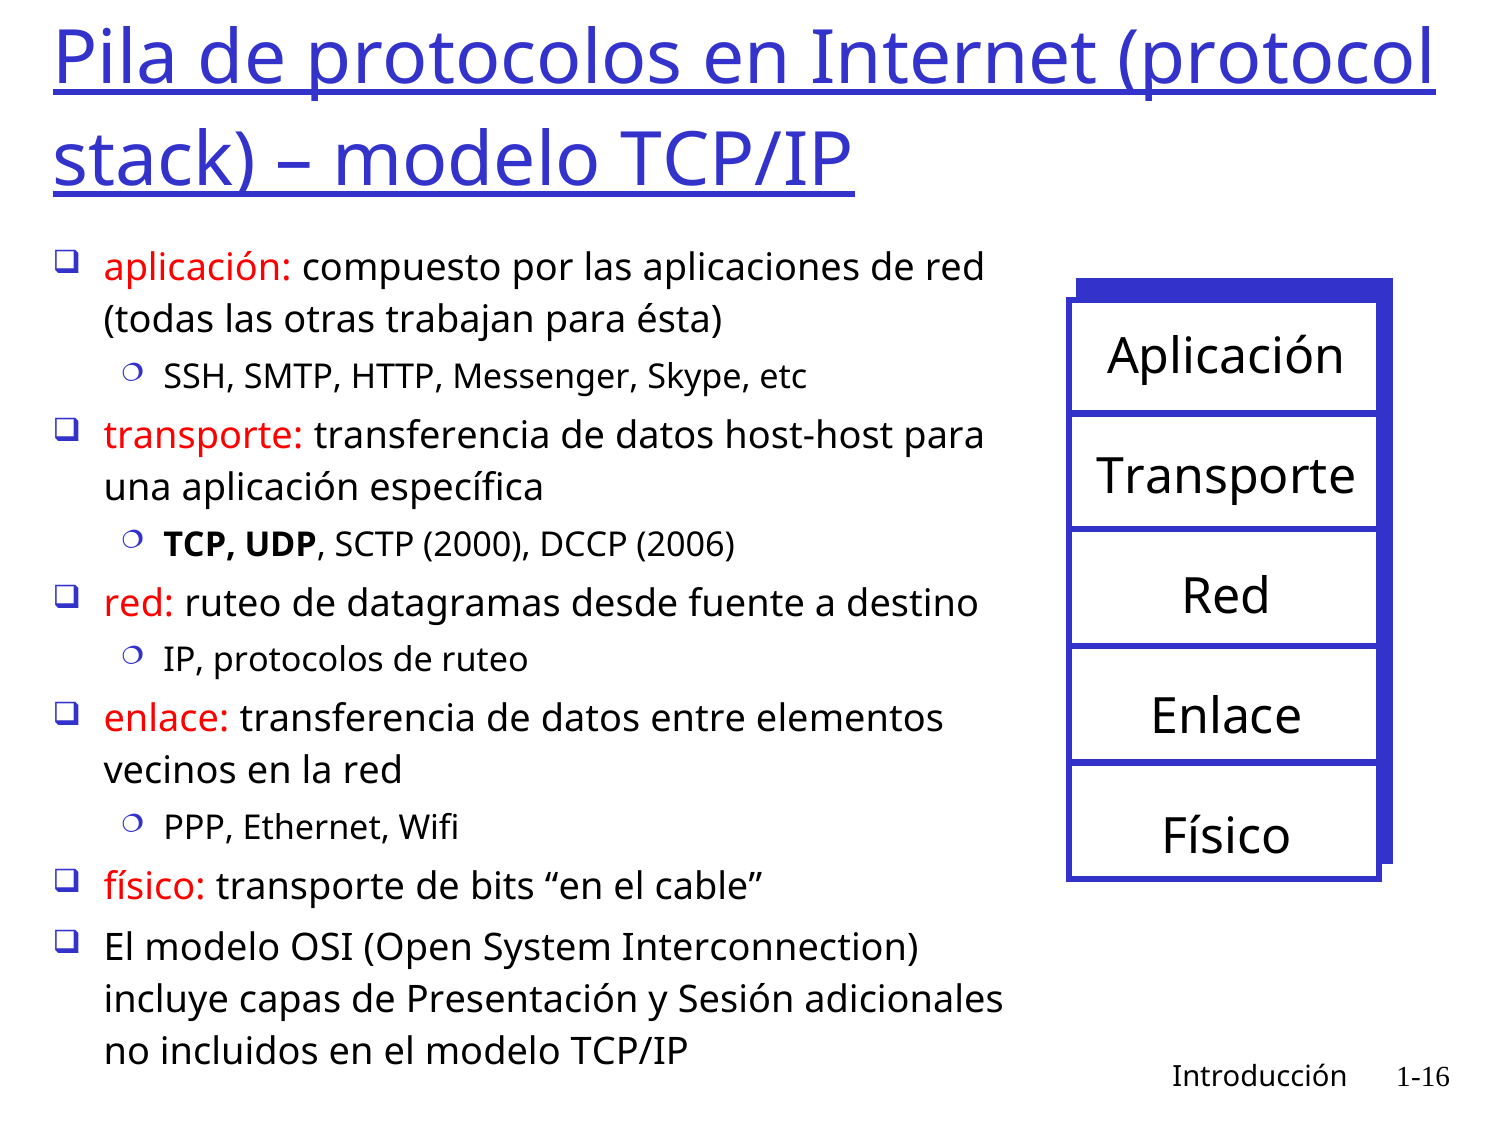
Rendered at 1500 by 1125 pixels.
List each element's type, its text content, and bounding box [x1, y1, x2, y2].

text_box [1068, 281, 1390, 880]
text_box Introducción [887, 1050, 1362, 1125]
text_box [1068, 417, 1081, 526]
text_box Aplicación Transporte Red Enlace Físico [1081, 649, 1372, 759]
text_box Aplicación Transporte Red Enlace Físico [1081, 532, 1372, 643]
text_box [1068, 532, 1081, 643]
text_box Aplicación Transporte Red Enlace Físico [1081, 766, 1372, 872]
text_box 1-<number> [1362, 1050, 1466, 1125]
text_box Aplicación Transporte Red Enlace Físico [1081, 417, 1372, 526]
text_box Aplicación Transporte Red Enlace Físico [1081, 315, 1372, 410]
text_box [1068, 649, 1081, 759]
title Pila de protocolos en Internet (protocol stack) – modelo TCP/IP [37, 10, 1463, 201]
list aplicación: compuesto por las aplicaciones de red (todas las otras trabajan para ésta) SSH, SMTP, HTTP, Messenger, Skype, etc transporte: transferencia de datos host-host para una aplicación específica TCP, UDP, SCTP (2000), DCCP (2006) red: ruteo de datagramas desde fuente a destino IP, protocolos de ruteo enlace: transferencia de datos entre elementos vecinos en la red PPP, Ethernet, Wifi físico: transporte de bits “en el cable” El modelo OSI (Open System Interconnection) incluye capas de Presentación y Sesión adicionales no incluidos en el modelo TCP/IP [37, 232, 1051, 1088]
